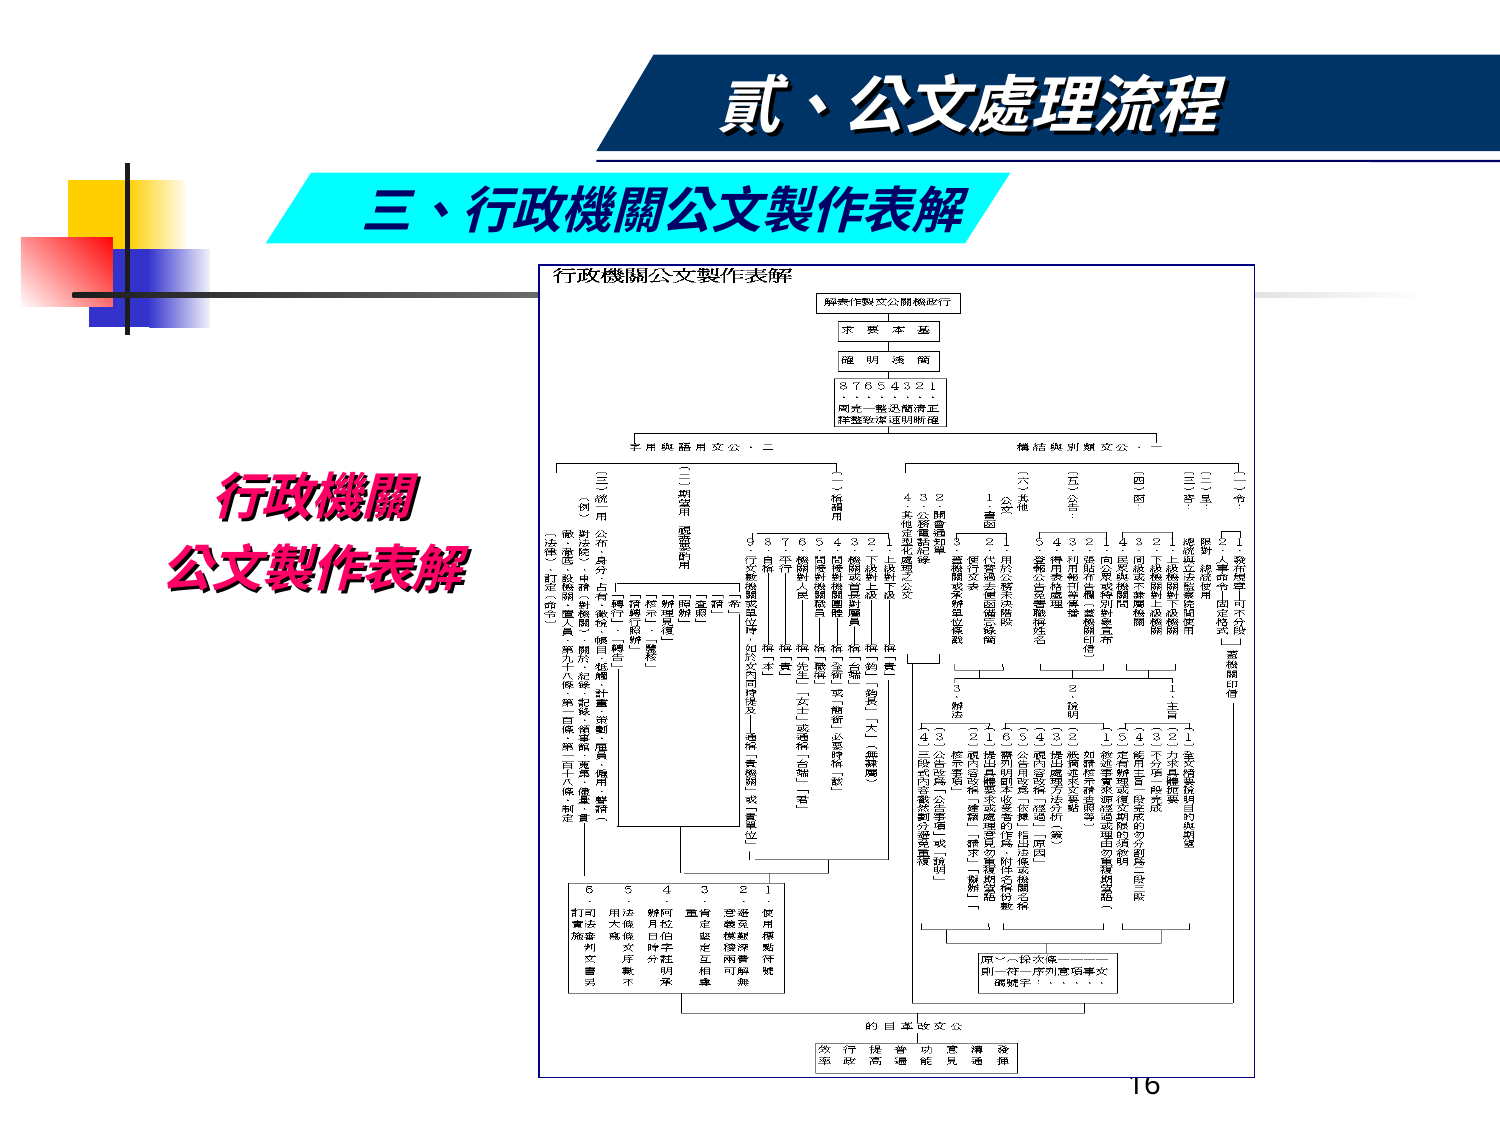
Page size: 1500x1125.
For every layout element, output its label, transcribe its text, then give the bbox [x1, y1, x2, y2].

text_box 行政機關 公文製作表解 [193, 418, 429, 643]
picture [539, 265, 1254, 1077]
text_box <編號> [1112, 1037, 1426, 1113]
text_box 貳、公文處理流程 [596, 54, 1500, 152]
text_box 三、行政機關公文製作表解 [265, 172, 1011, 244]
